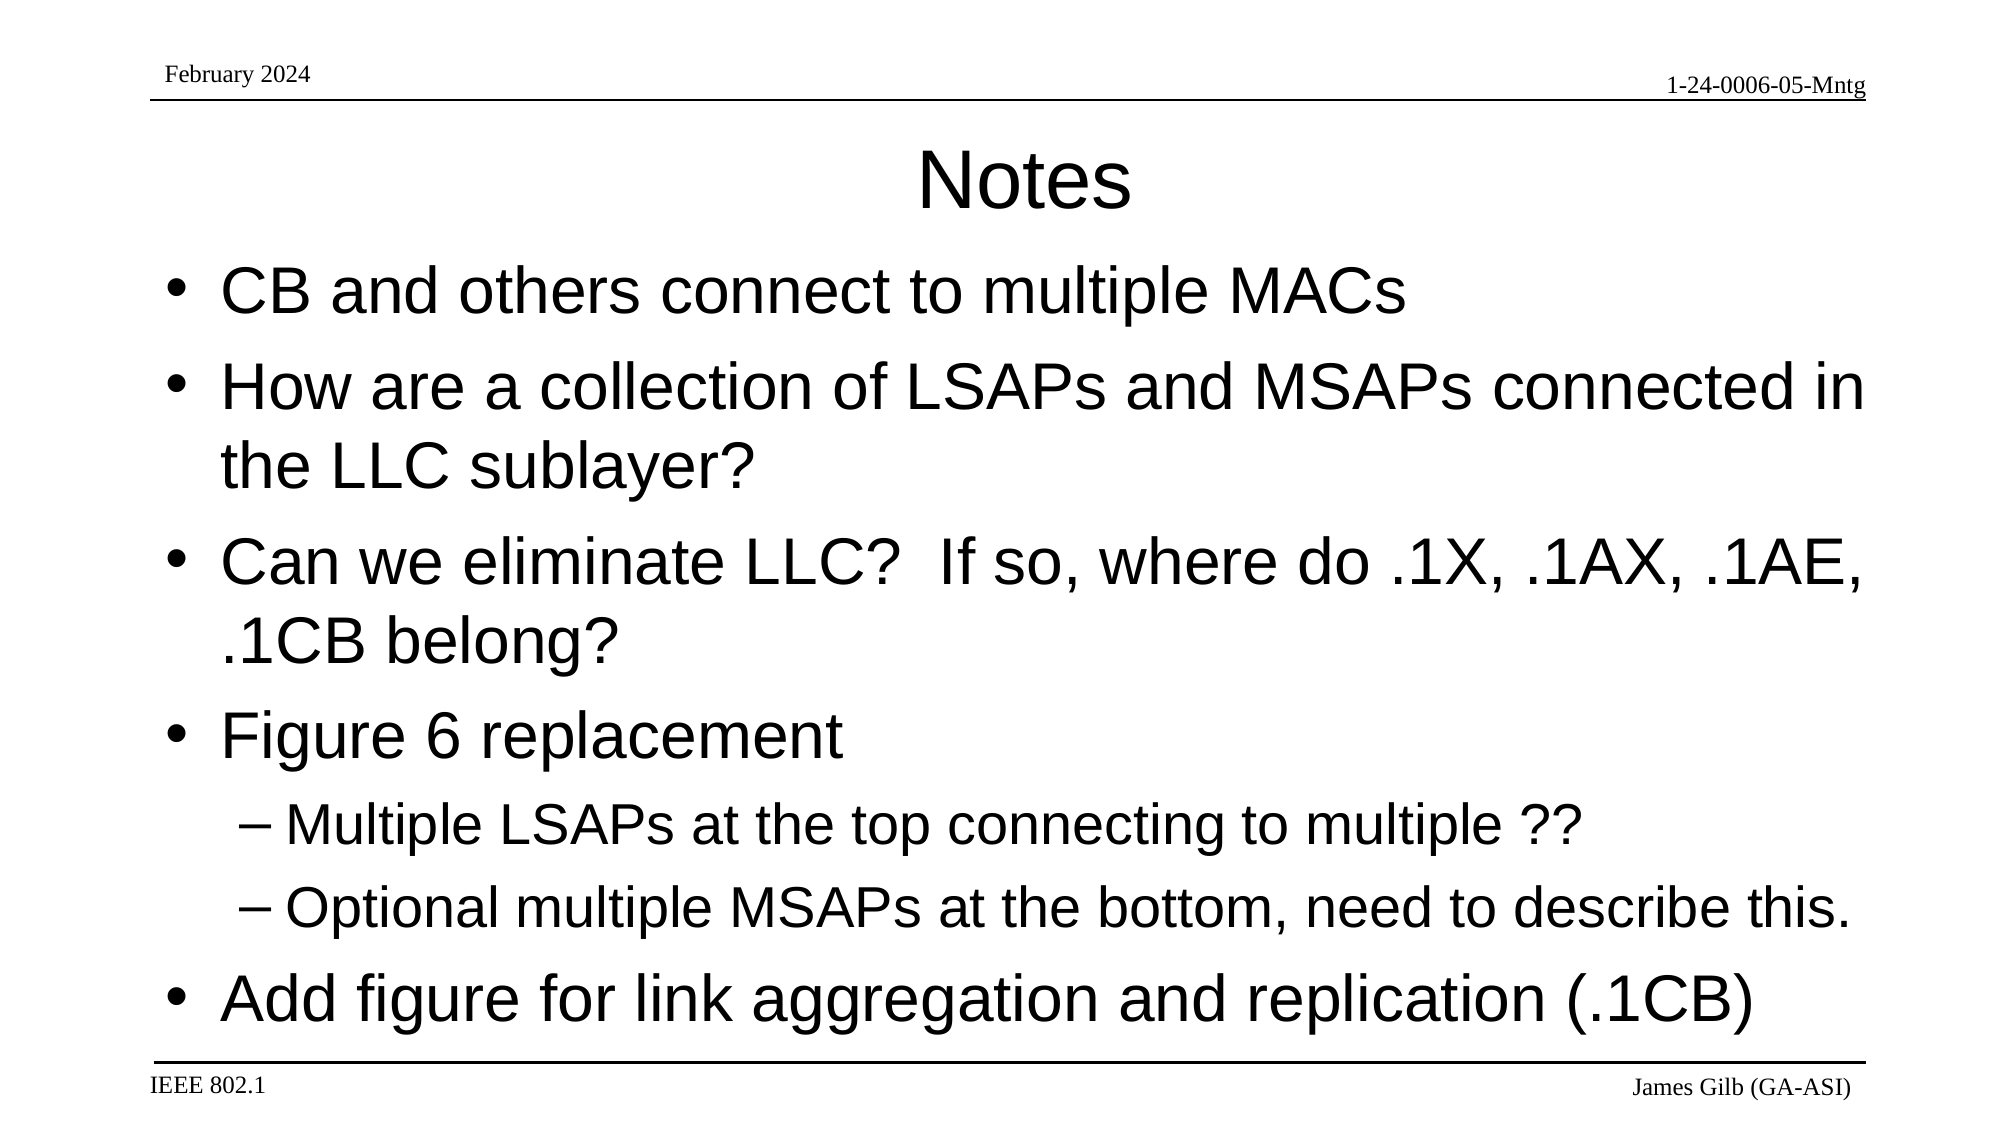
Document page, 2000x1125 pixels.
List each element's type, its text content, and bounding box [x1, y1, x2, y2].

title Notes [149, 112, 1900, 238]
list CB and others connect to multiple MACs How are a collection of LSAPs and MSAPs connected in the LLC sublayer? Can we eliminate LLC? If so, where do .1X, .1AX, .1AE, .1CB belong? Figure 6 replacement Multiple LSAPs at the top connecting to multiple ?? Optional multiple MSAPs at the bottom, need to describe this. Add figure for link aggregation and replication (.1CB) [149, 239, 1900, 1051]
